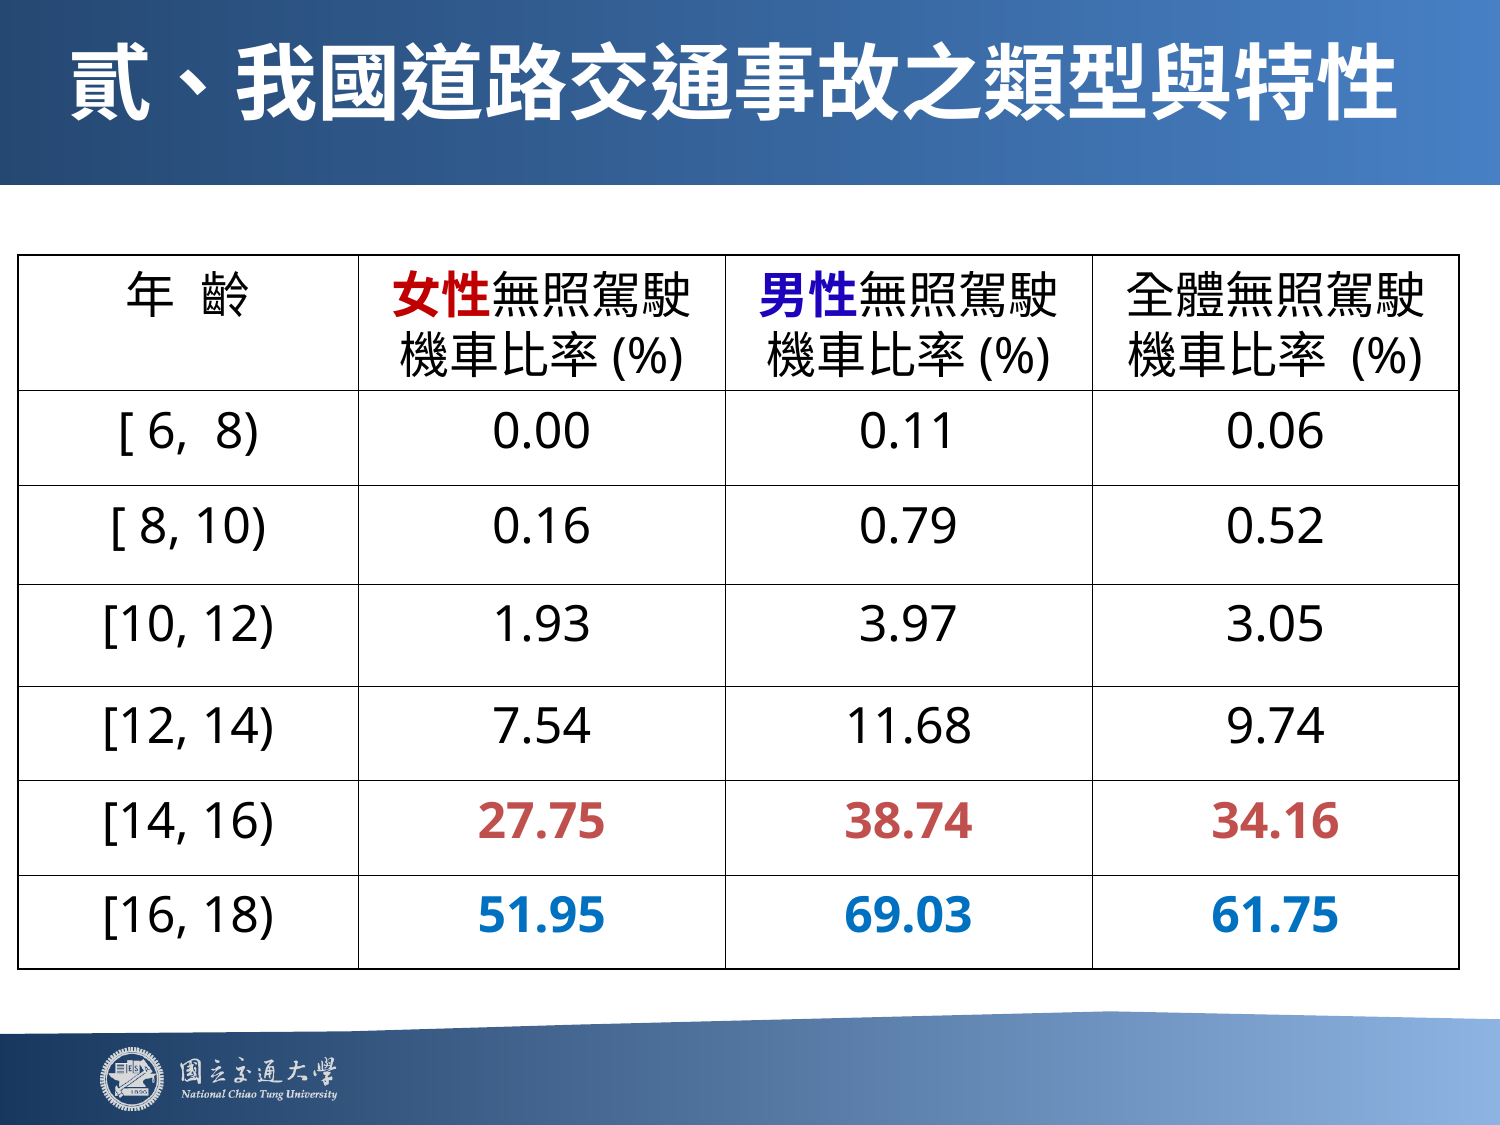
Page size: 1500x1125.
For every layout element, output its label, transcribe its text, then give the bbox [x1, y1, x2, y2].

table_cell 61.75 [1093, 876, 1458, 968]
table_cell 34.16 [1093, 781, 1458, 875]
table_cell 9.74 [1093, 687, 1458, 780]
table_cell [16, 18) [19, 876, 358, 968]
table_cell 69.03 [726, 876, 1092, 968]
table_header 男性無照駕駛機車比率(%) [726, 256, 1092, 390]
table_cell 0.11 [726, 391, 1092, 485]
table_cell [12, 14) [19, 687, 358, 780]
table_header 全體無照駕駛機車比率 (%) [1093, 256, 1458, 390]
table_cell 0.52 [1093, 486, 1458, 584]
table_cell [14, 16) [19, 781, 358, 875]
table_cell [ 8, 10) [19, 486, 358, 584]
table_cell 27.75 [359, 781, 725, 875]
table_cell 1.93 [359, 585, 725, 686]
table_cell 0.16 [359, 486, 725, 584]
table_header 女性無照駕駛機車比率(%) [359, 256, 725, 390]
table_cell 51.95 [359, 876, 725, 968]
table_cell [10, 12) [19, 585, 358, 686]
table_cell 7.54 [359, 687, 725, 780]
table_cell 3.05 [1093, 585, 1458, 686]
table_cell 0.06 [1093, 391, 1458, 485]
table_cell [ 6, 8) [19, 391, 358, 485]
table_cell 3.97 [726, 585, 1092, 686]
table_cell 0.00 [359, 391, 725, 485]
table_cell 0.79 [726, 486, 1092, 584]
table_cell 38.74 [726, 781, 1092, 875]
table_cell 11.68 [726, 687, 1092, 780]
table_header 年 齡 [19, 256, 358, 390]
title 貳、我國道路交通事故之類型與特性 [53, 0, 1459, 161]
